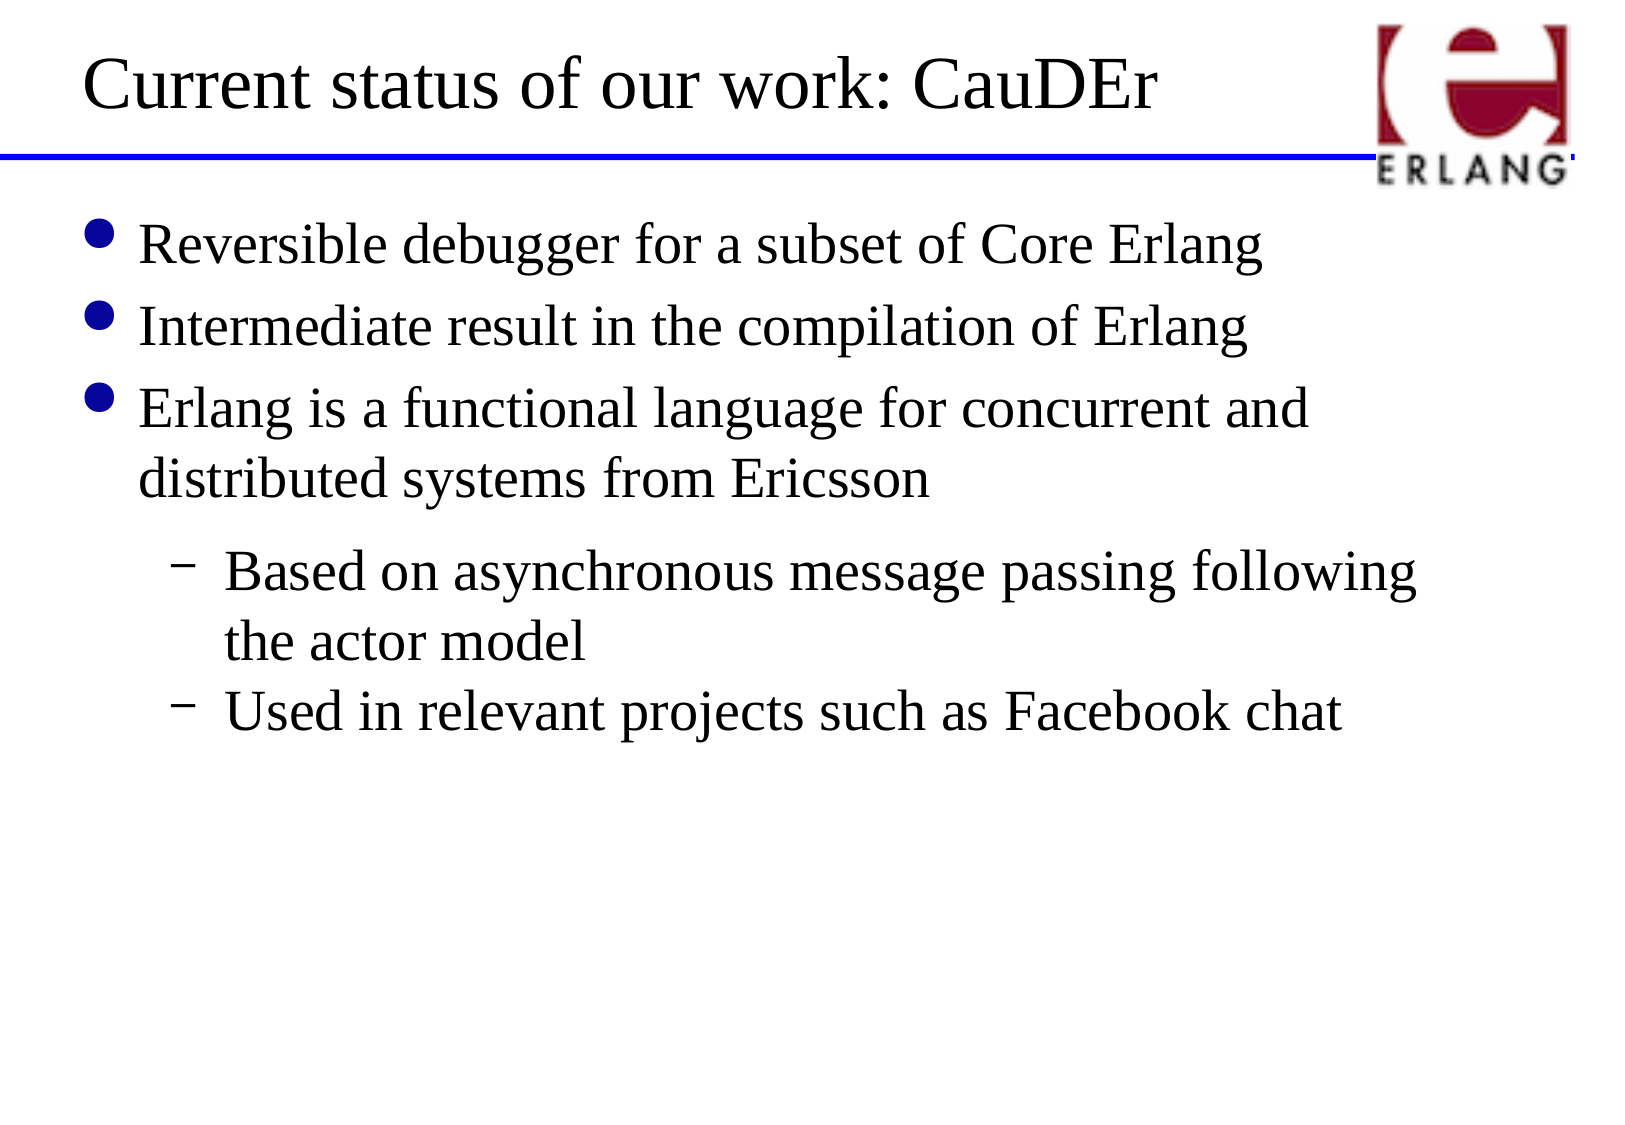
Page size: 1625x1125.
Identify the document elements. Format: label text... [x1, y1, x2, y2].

title Current status of our work: CauDEr [67, 27, 1376, 131]
picture [1376, 23, 1571, 189]
list Reversible debugger for a subset of Core Erlang Intermediate result in the compilation of Erlang Erlang is a functional language for concurrent and distributed systems from Ericsson Based on asynchronous message passing following the actor model Used in relevant projects such as Facebook chat [67, 198, 1478, 1061]
